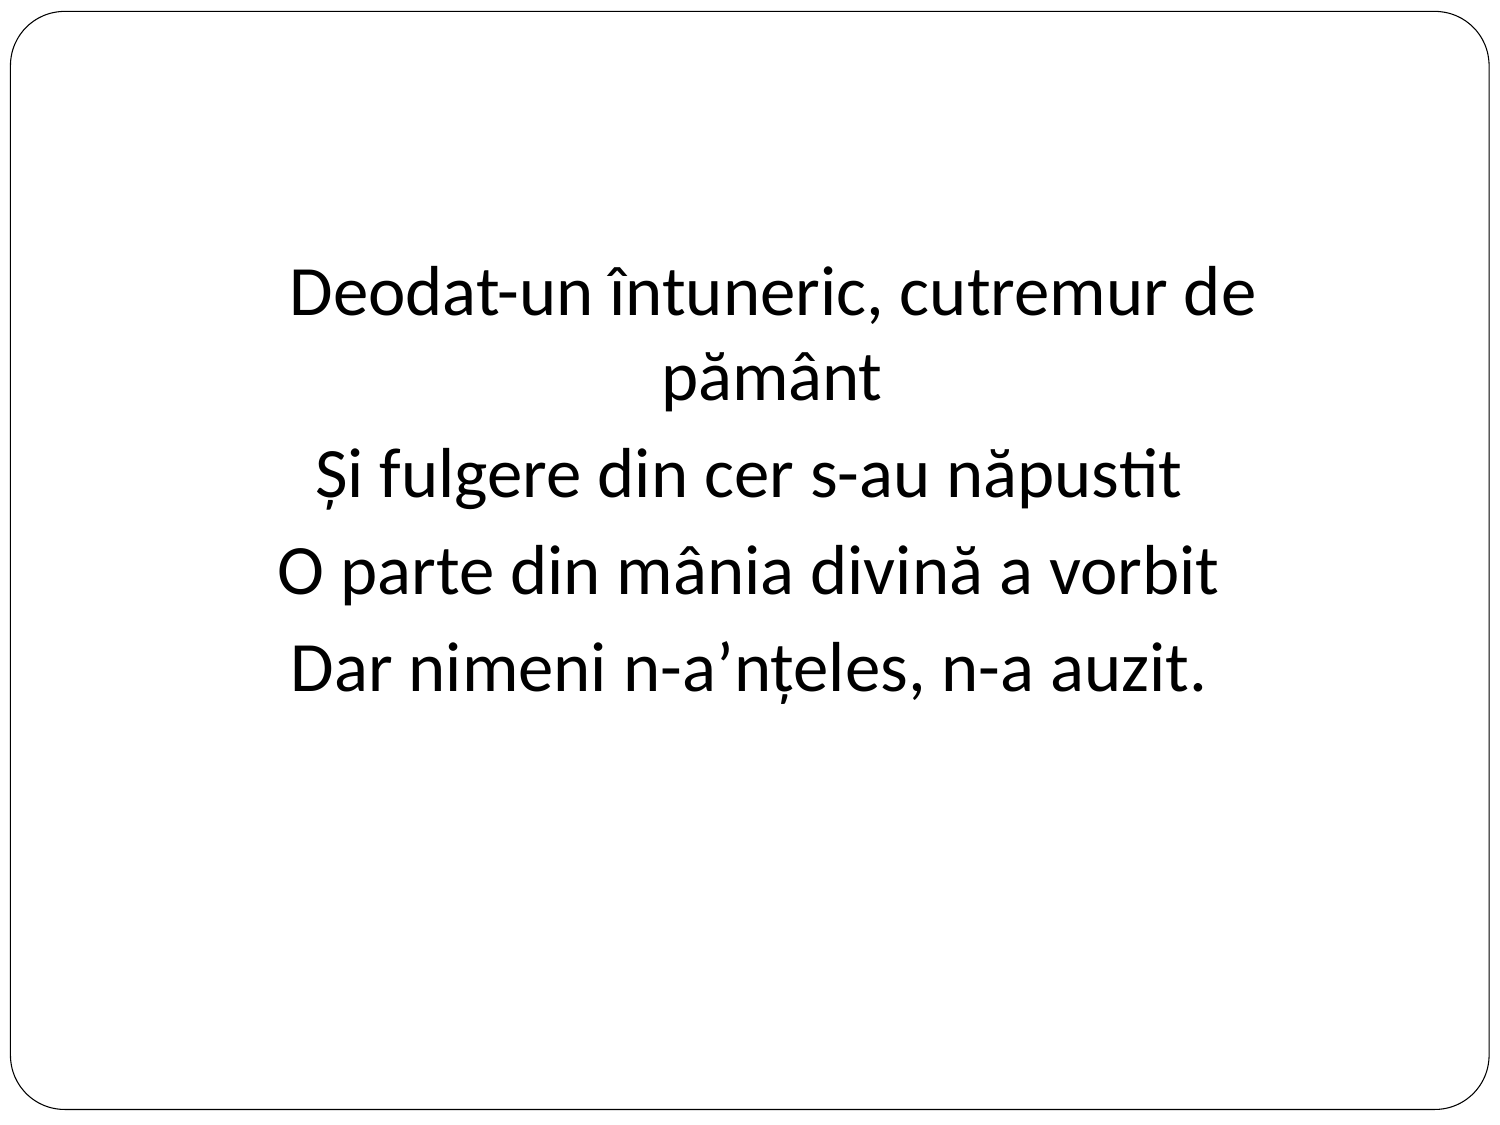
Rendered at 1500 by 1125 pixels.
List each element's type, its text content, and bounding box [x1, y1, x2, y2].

list Deodat-un întuneric, cutremur de pământ Şi fulgere din cer s-au năpustit O parte din mânia divină a vorbit Dar nimeni n-a’nţeles, n-a auzit. [135, 237, 1447, 988]
